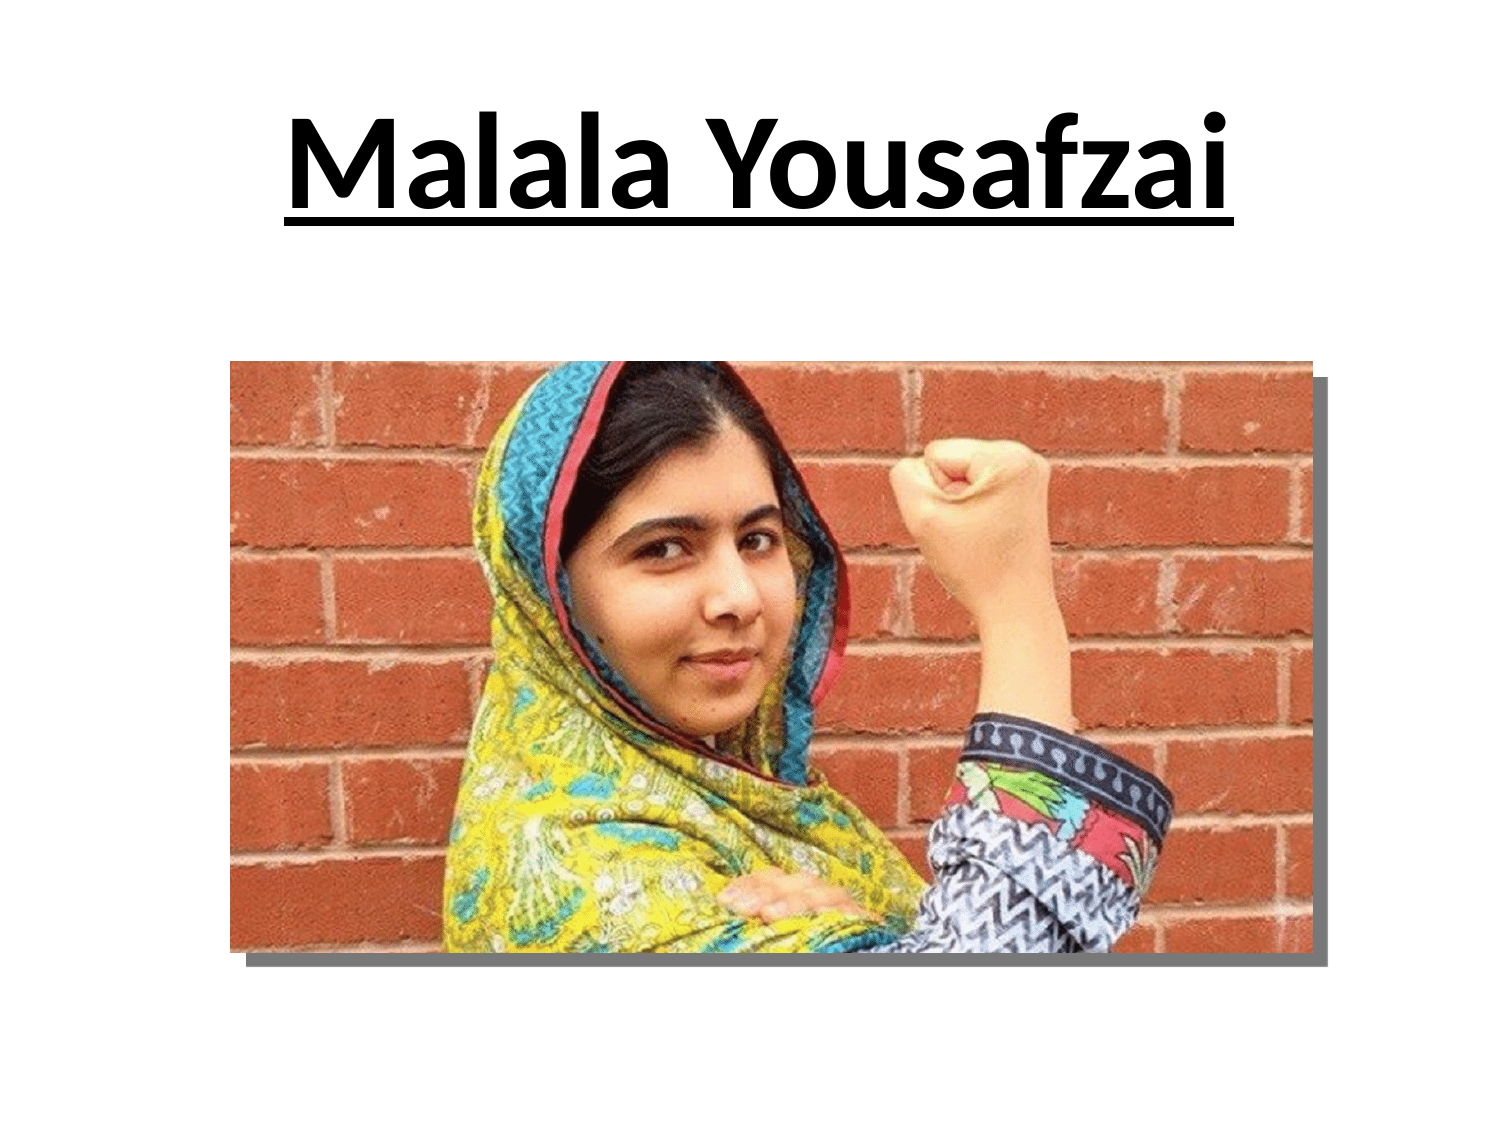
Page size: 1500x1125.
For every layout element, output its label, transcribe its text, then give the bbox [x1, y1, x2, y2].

picture [230, 361, 1313, 953]
title Malala Yousafzai [248, 70, 1270, 237]
